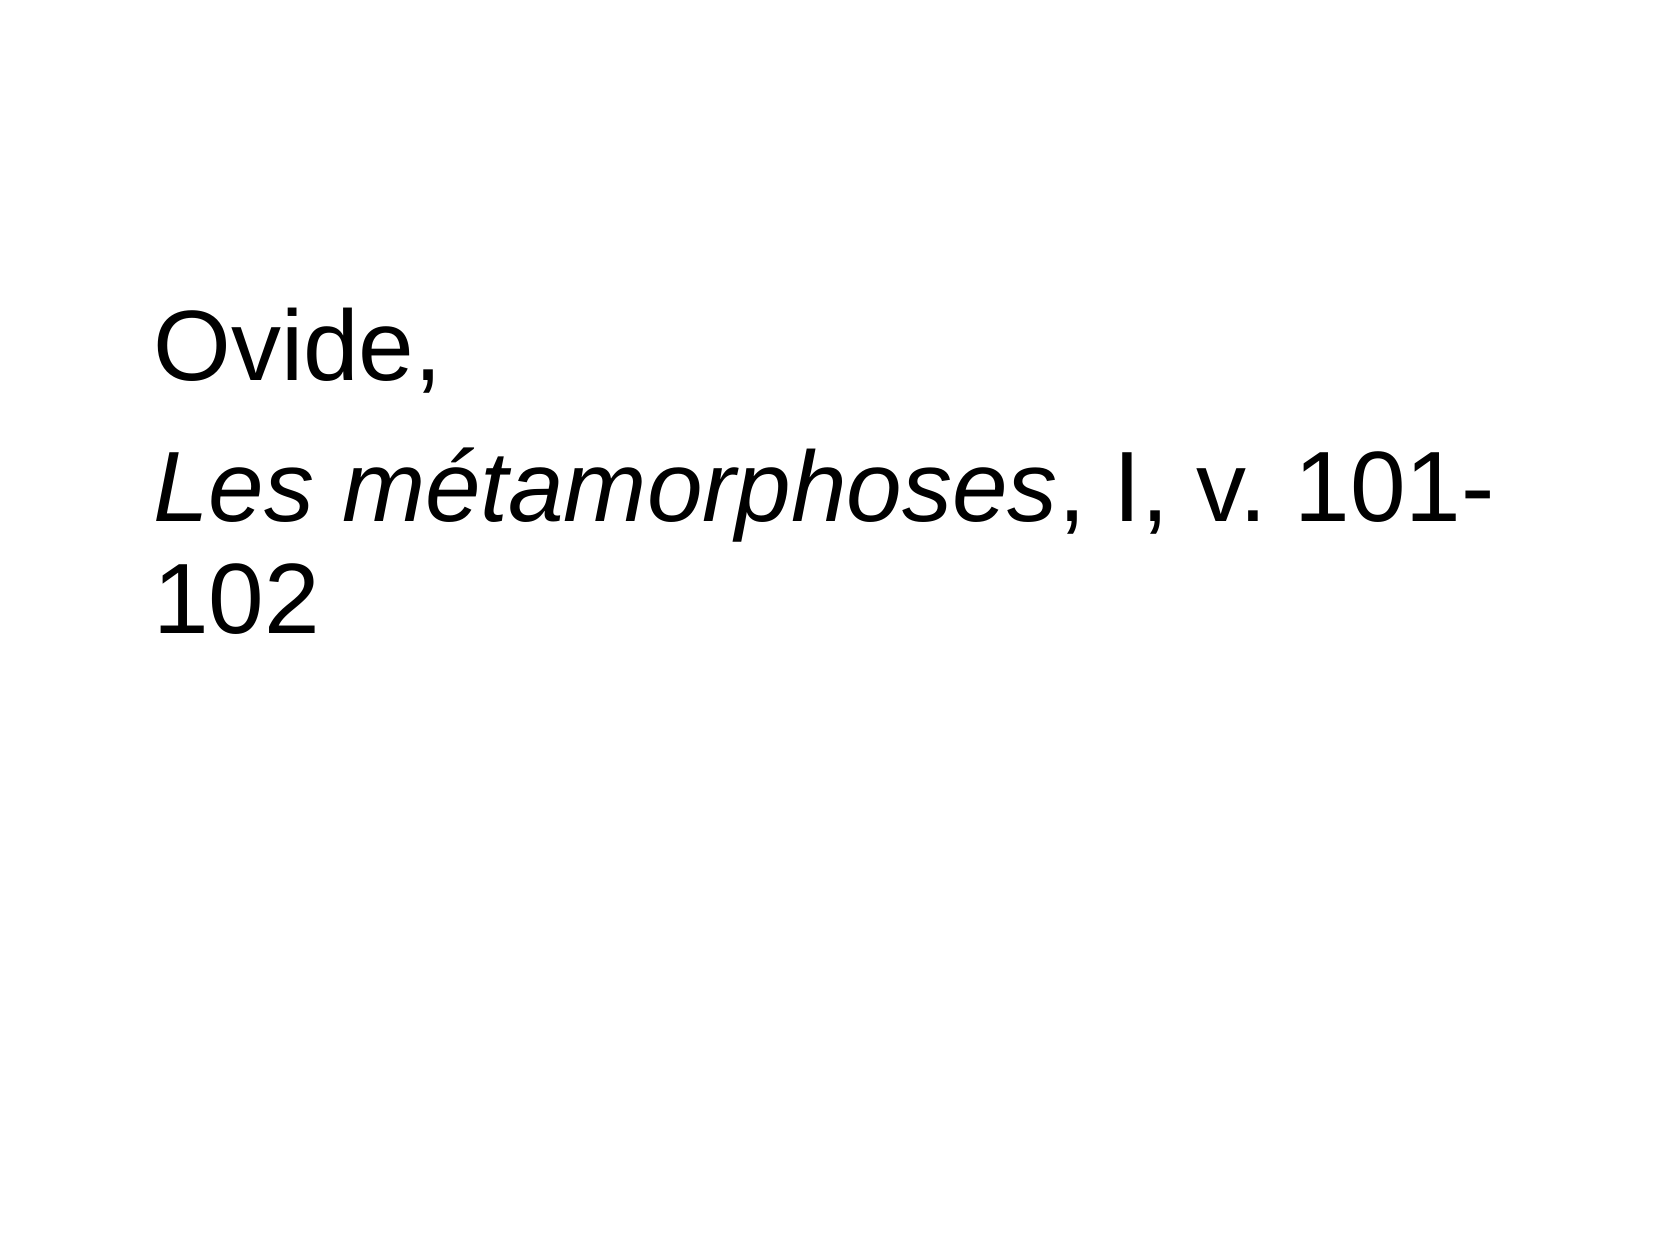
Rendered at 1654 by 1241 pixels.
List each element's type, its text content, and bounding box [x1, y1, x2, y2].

list Ovide, Les métamorphoses, I, v. 101-102 [82, 290, 1571, 1109]
